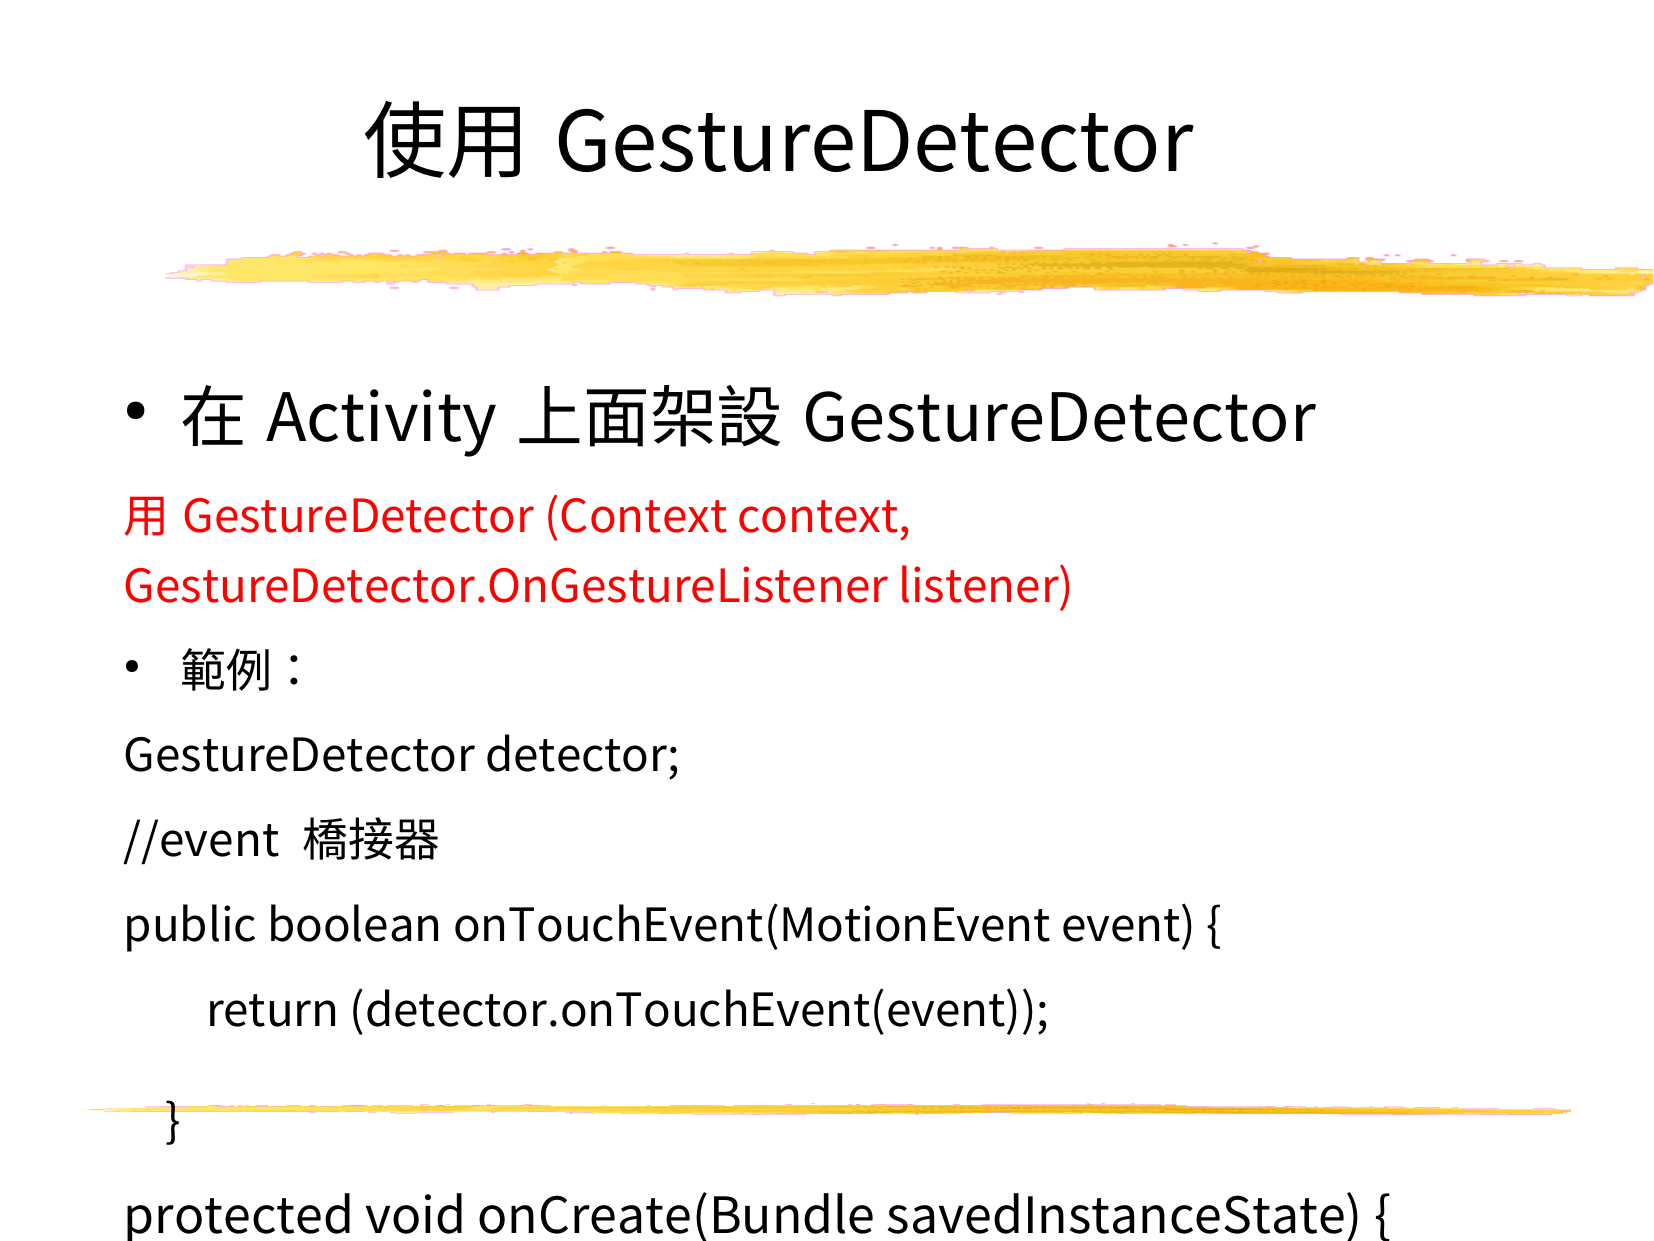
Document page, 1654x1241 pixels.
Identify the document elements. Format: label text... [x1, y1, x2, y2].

picture [1530, 1102, 1571, 1117]
picture [165, 237, 1654, 308]
picture [82, 1102, 124, 1117]
title 使用GestureDetector [76, 28, 1482, 235]
list 在Activity上面架設GestureDetector 用GestureDetector (Context context, GestureDetector.OnGestureListener listener) 範例： GestureDetector detector; //event 橋接器 public boolean onTouchEvent(MotionEvent event) { return (detector.onTouchEvent(event)); } protected void onCreate(Bundle savedInstanceState) { detector = new GestureDetector(this,this);//new 物件 } [124, 358, 1530, 1170]
